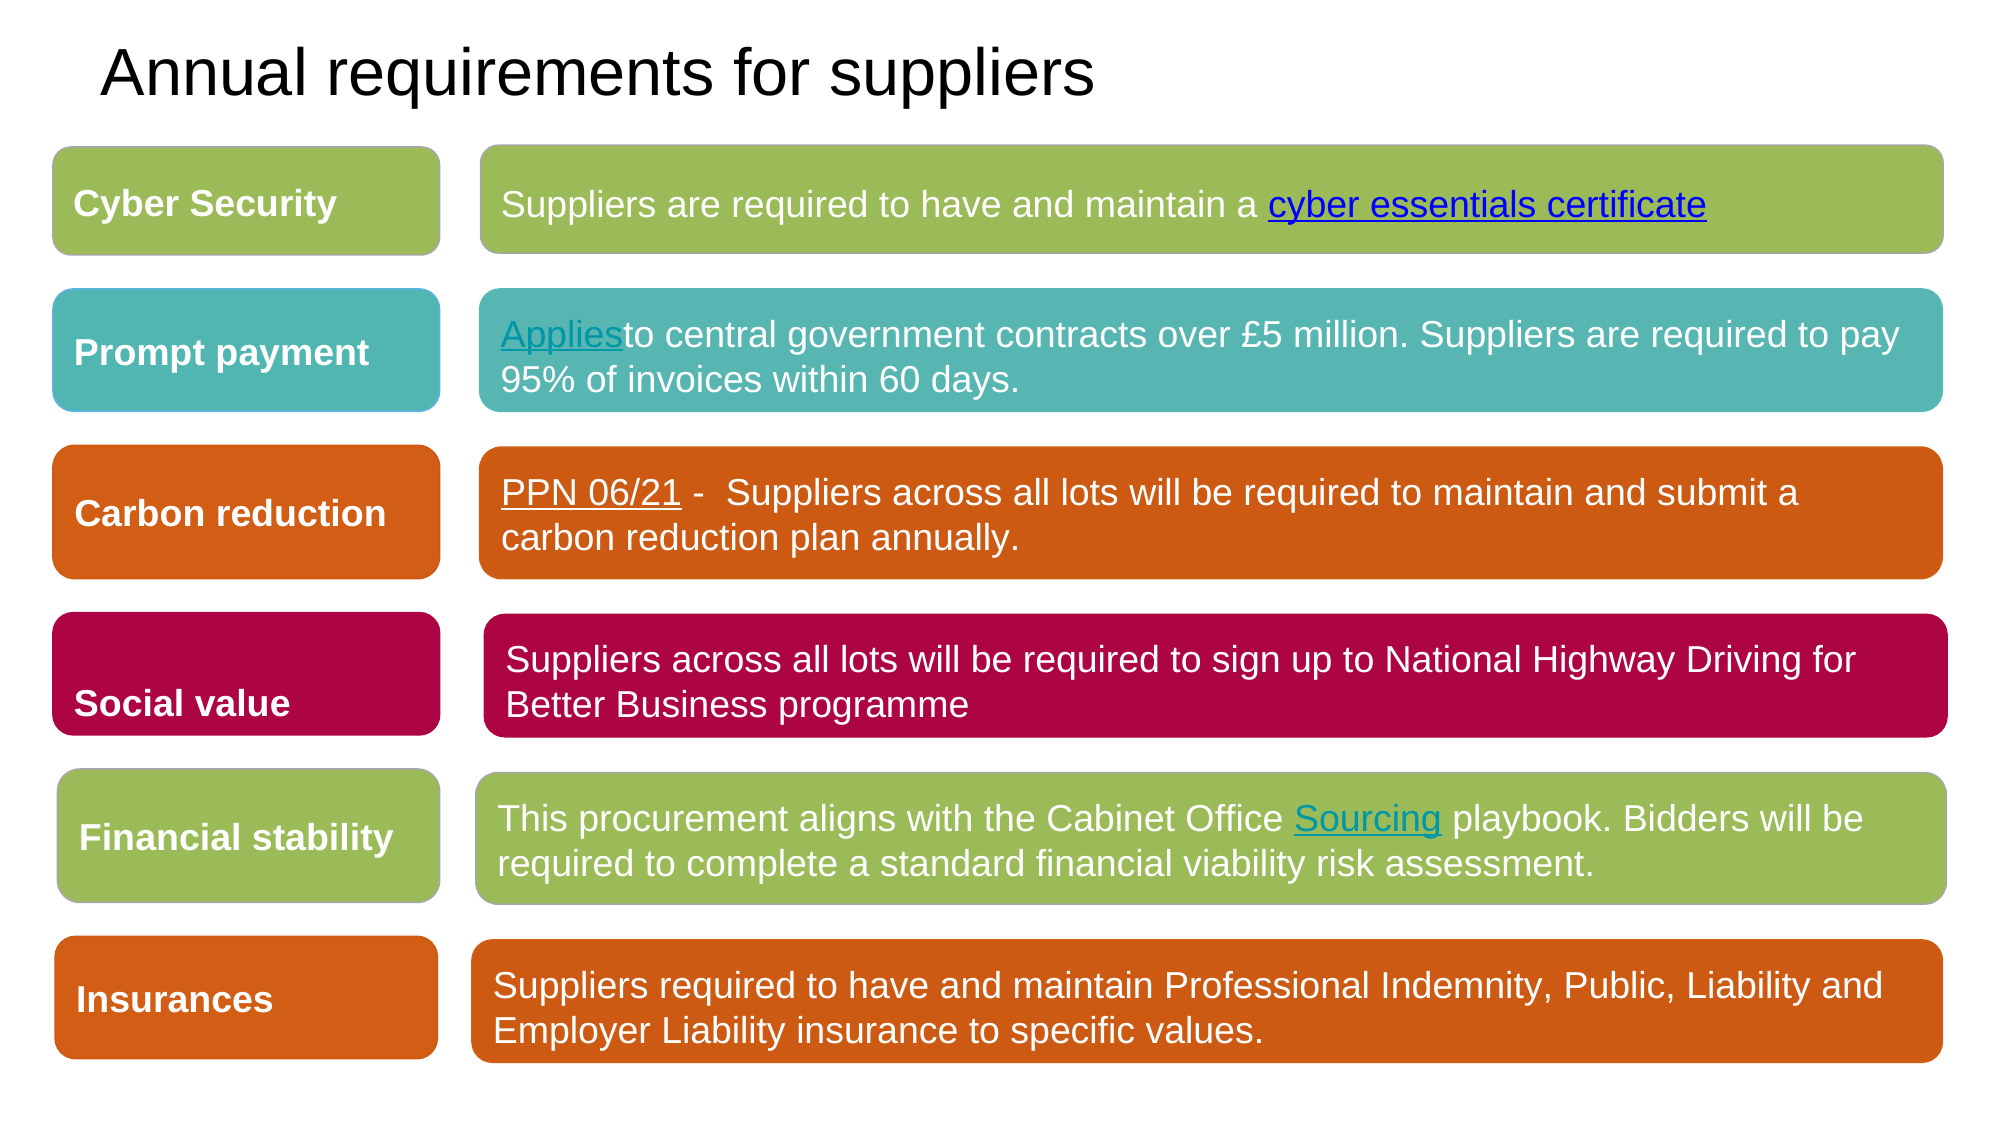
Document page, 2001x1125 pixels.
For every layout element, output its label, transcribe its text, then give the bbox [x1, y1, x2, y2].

text_box This procurement aligns with the Cabinet Office Sourcing playbook. Bidders will be required to complete a standard financial viability risk assessment. [475, 772, 1947, 905]
text_box Insurances [55, 936, 438, 1059]
text_box Financial stability [57, 769, 440, 903]
text_box Suppliers required to have and maintain Professional Indemnity, Public, Liability and Employer Liability insurance to specific values. [471, 939, 1943, 1063]
text_box Applies to central government contracts over £5 million. Suppliers are required to pay 95% of invoices within 60 days. [479, 288, 1943, 412]
text_box Social value [52, 612, 440, 735]
text_box Prompt payment [52, 288, 440, 412]
text_box Cyber Security [52, 146, 440, 255]
text_box Carbon reduction [52, 445, 440, 579]
title Annual requirements for suppliers [80, 8, 1874, 147]
text_box Suppliers across all lots will be required to sign up to National Highway Driving for Better Business programme [484, 614, 1948, 737]
text_box Suppliers are required to have and maintain a cyber essentials certificate [480, 145, 1944, 254]
text_box PPN 06/21 - Suppliers across all lots will be required to maintain and submit a carbon reduction plan annually. [479, 447, 1943, 579]
